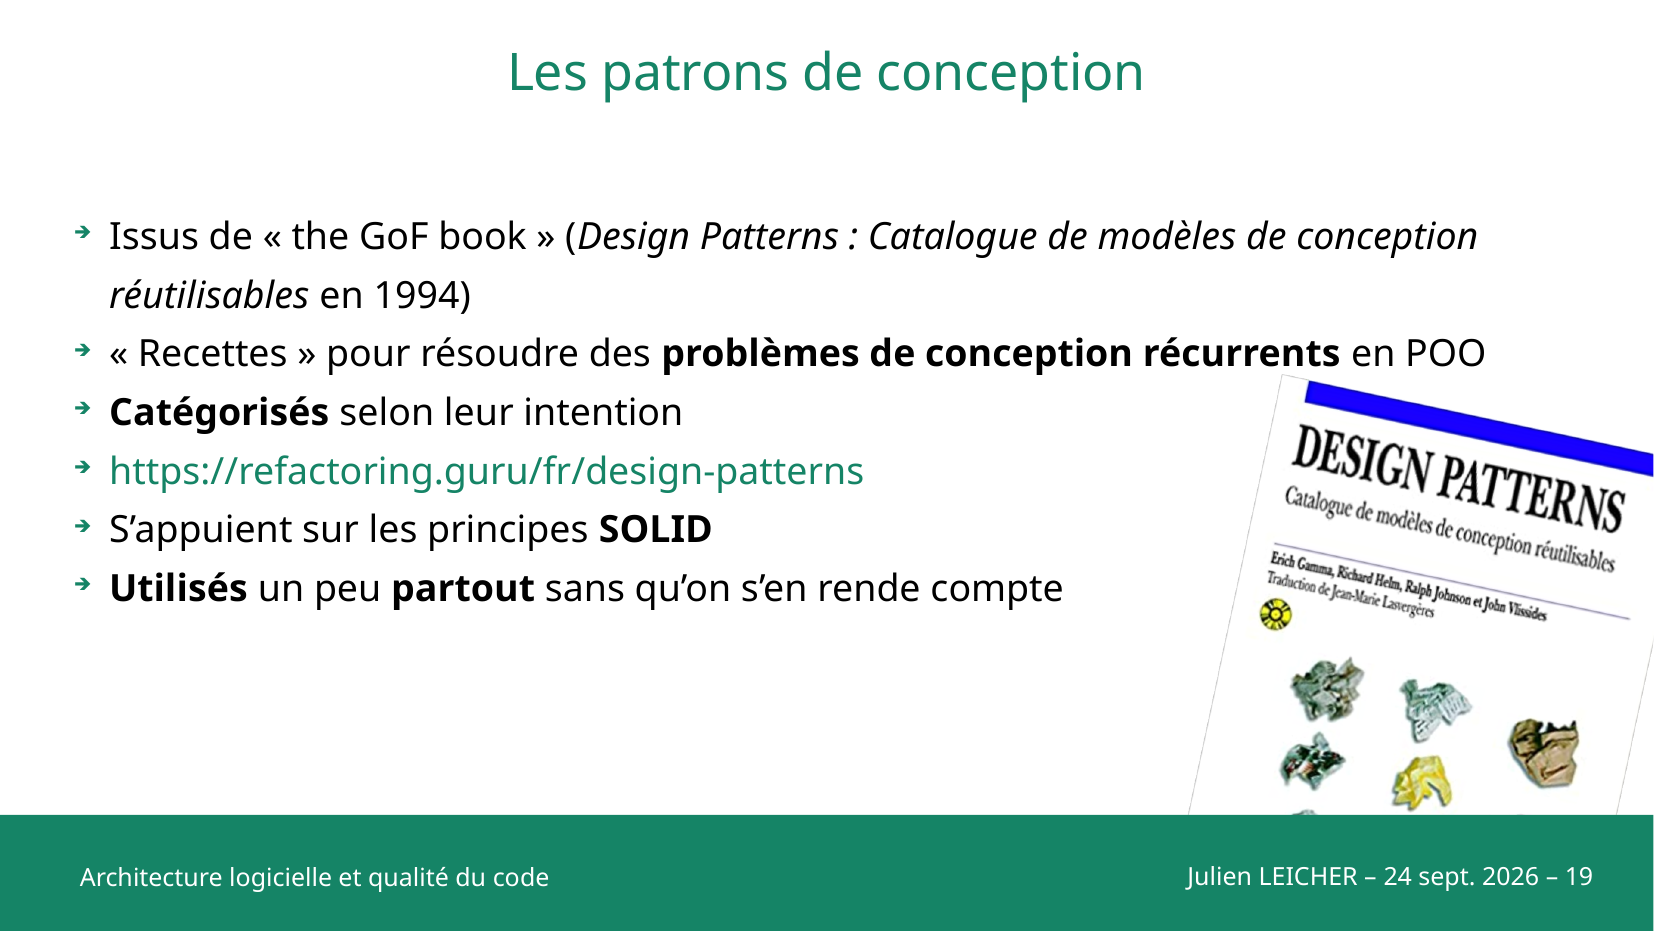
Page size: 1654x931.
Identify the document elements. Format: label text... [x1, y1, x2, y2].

text_box Architecture logicielle et qualité du code [64, 852, 798, 898]
text_box Julien LEICHER – 22 mars 2022 – <numéro> [0, 814, 1654, 931]
picture [1187, 440, 1654, 814]
text_box Les patrons de conception [0, 27, 1654, 113]
text_box Issus de « the GoF book » (Design Patterns : Catalogue de modèles de conception réutilisables en 1994) « Recettes » pour résoudre des problèmes de conception récurrents en POO Catégorisés selon leur intention https://refactoring.guru/fr/design-patterns S’appuient sur les principes SOLID Utilisés un peu partout sans qu’on s’en rende compte [59, 194, 1595, 678]
